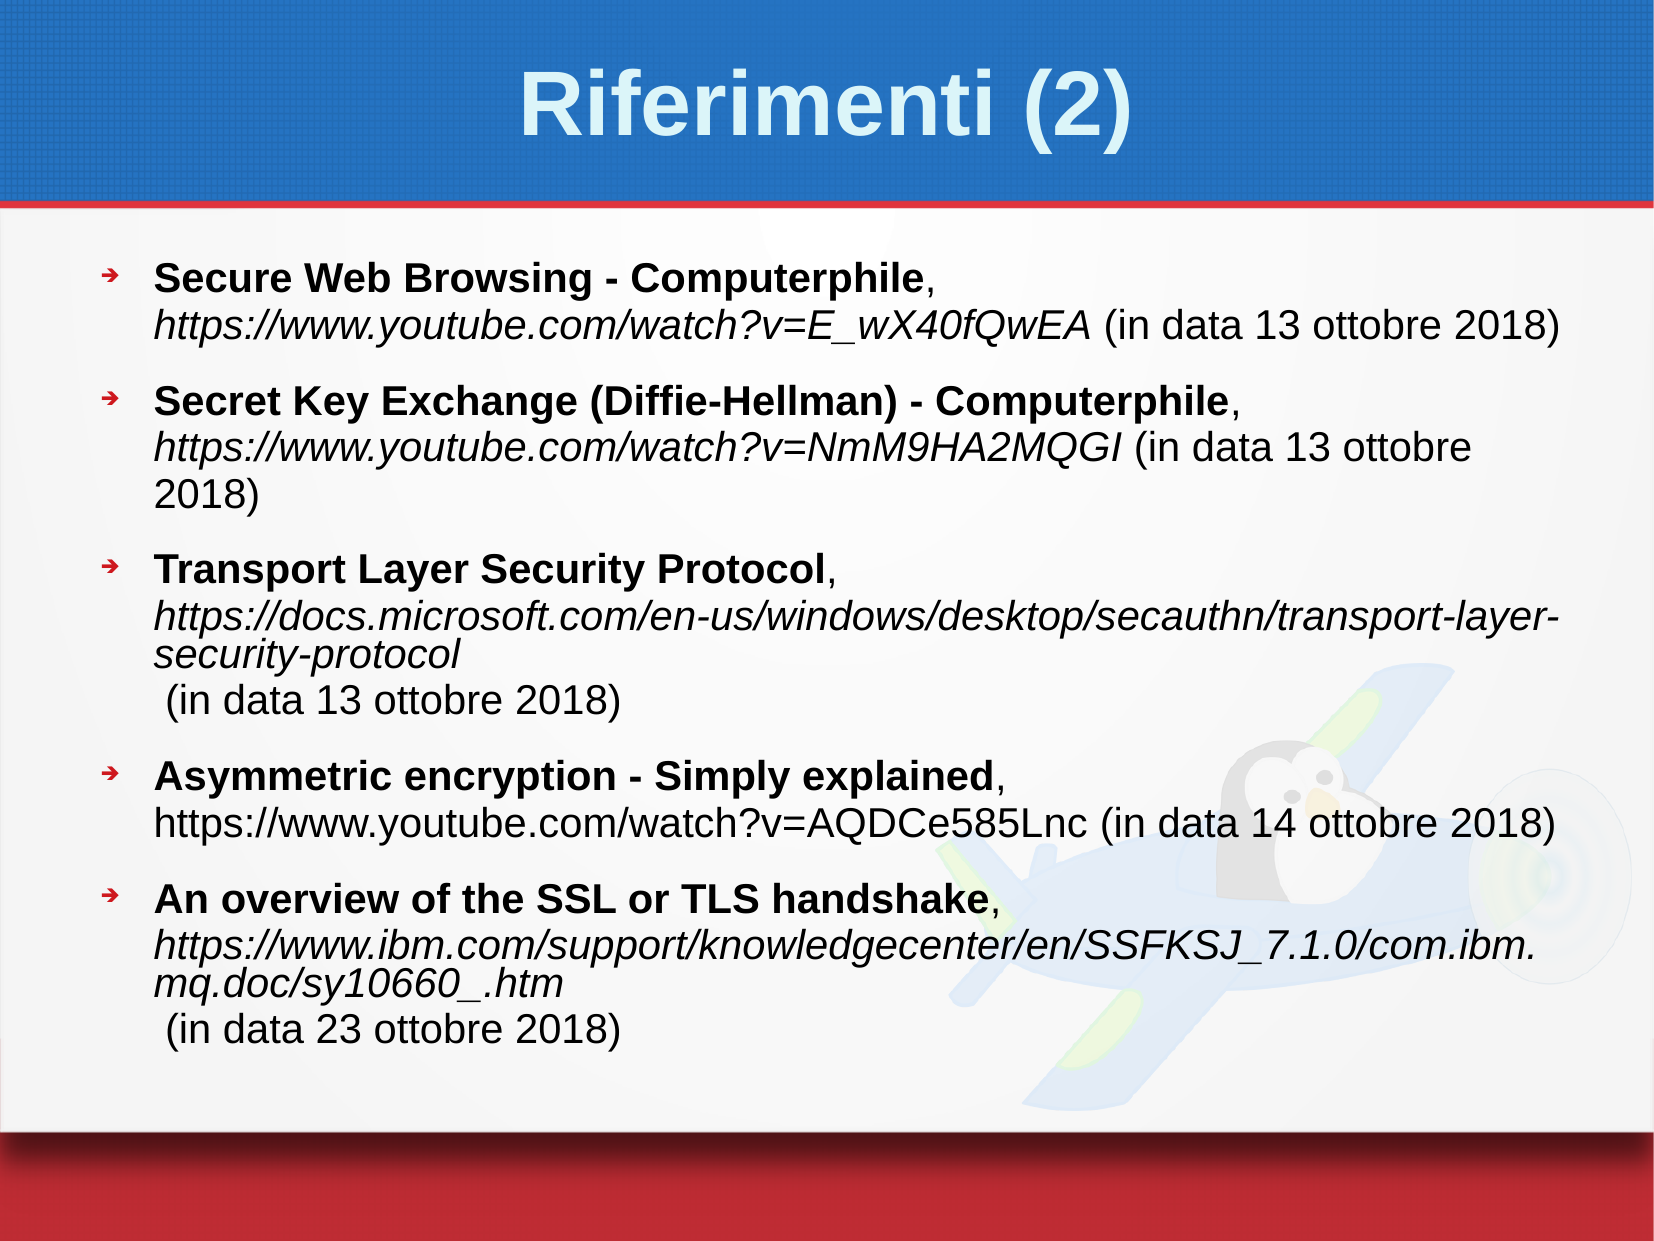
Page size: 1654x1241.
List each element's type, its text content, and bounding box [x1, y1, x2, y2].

title Riferimenti (2) [82, 20, 1571, 186]
list Secure Web Browsing - Computerphile, https://www.youtube.com/watch?v=E_wX40fQwEA (in data 13 ottobre 2018) Secret Key Exchange (Diffie-Hellman) - Computerphile, https://www.youtube.com/watch?v=NmM9HA2MQGI (in data 13 ottobre 2018) Transport Layer Security Protocol, https://docs.microsoft.com/en-us/windows/desktop/secauthn/transport-layer-security-protocol (in data 13 ottobre 2018) Asymmetric encryption - Simply explained, https://www.youtube.com/watch?v=AQDCe585Lnc (in data 14 ottobre 2018) An overview of the SSL or TLS handshake, https://www.ibm.com/support/knowledgecenter/en/SSFKSJ_7.1.0/com.ibm.mq.doc/sy10660_.htm (in data 23 ottobre 2018) [82, 255, 1571, 1081]
picture [0, 0, 1654, 1241]
